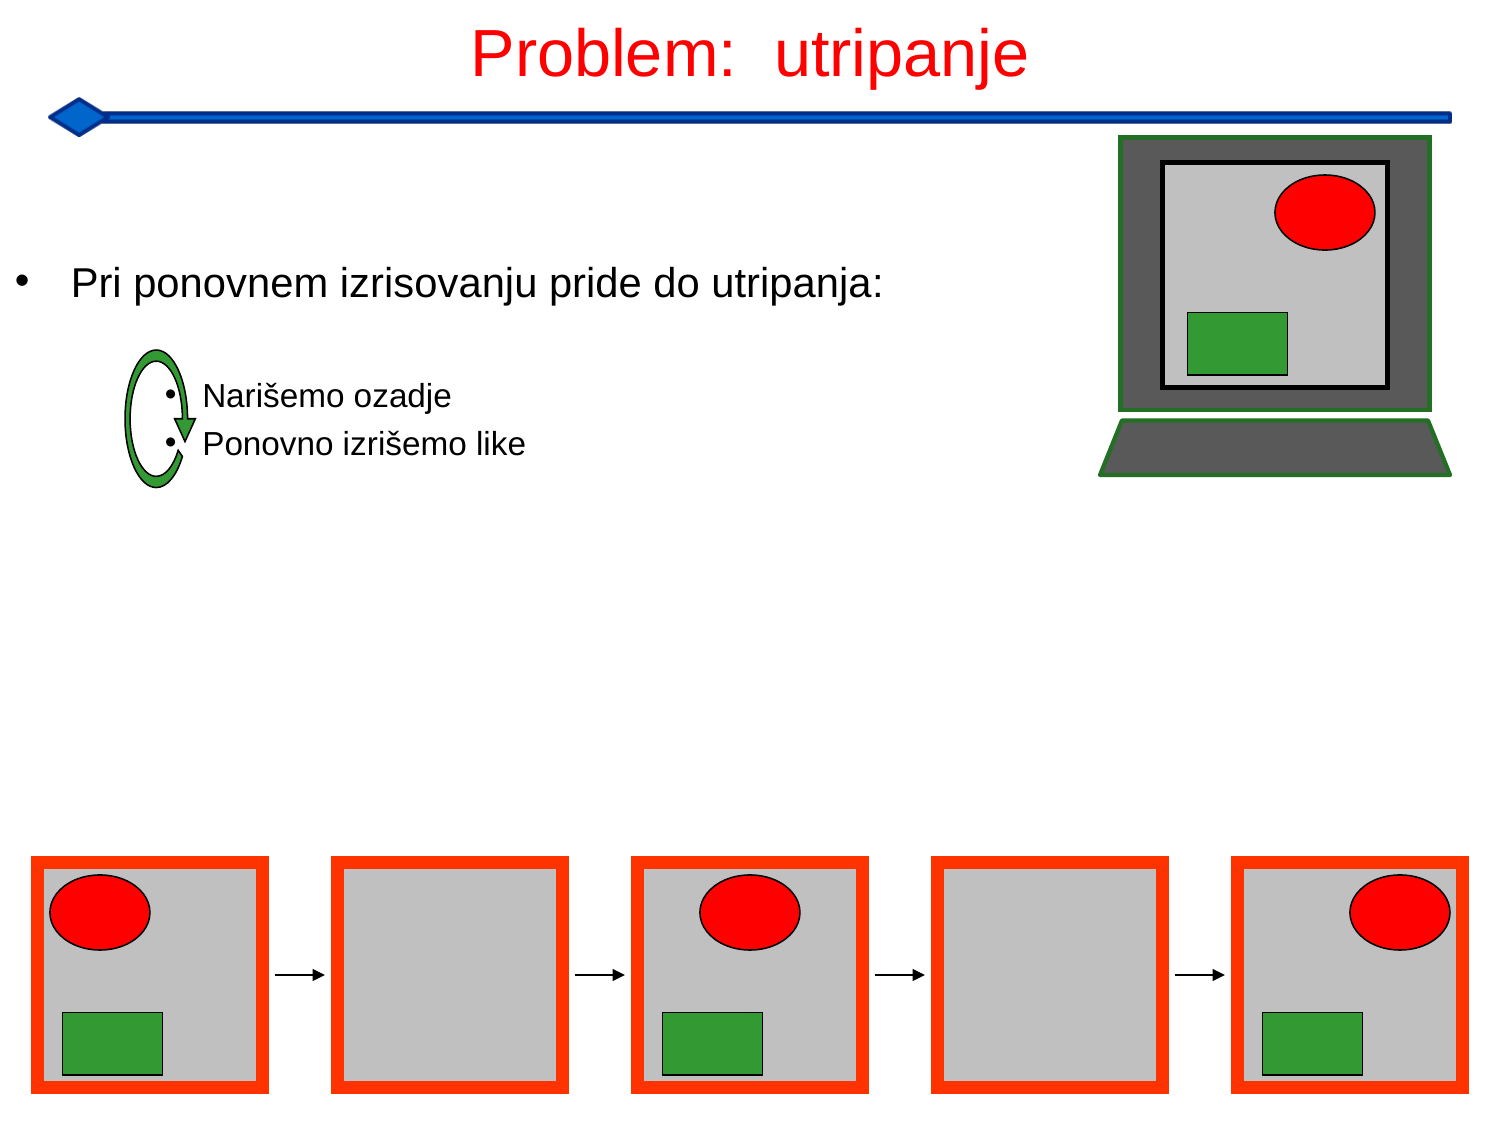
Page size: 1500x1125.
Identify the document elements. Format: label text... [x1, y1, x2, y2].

text_box [1244, 869, 1456, 1081]
title Problem: utripanje [12, 0, 1488, 100]
text_box [344, 869, 556, 1081]
text_box [644, 869, 856, 1081]
text_box [44, 869, 256, 1081]
text_box [1120, 137, 1430, 410]
text_box [944, 869, 1156, 1081]
picture [48, 100, 1452, 137]
text_box Pri ponovnem izrisovanju pride do utripanja: Narišemo ozadje Ponovno izrišemo like [0, 187, 1101, 651]
text_box [1101, 420, 1451, 475]
